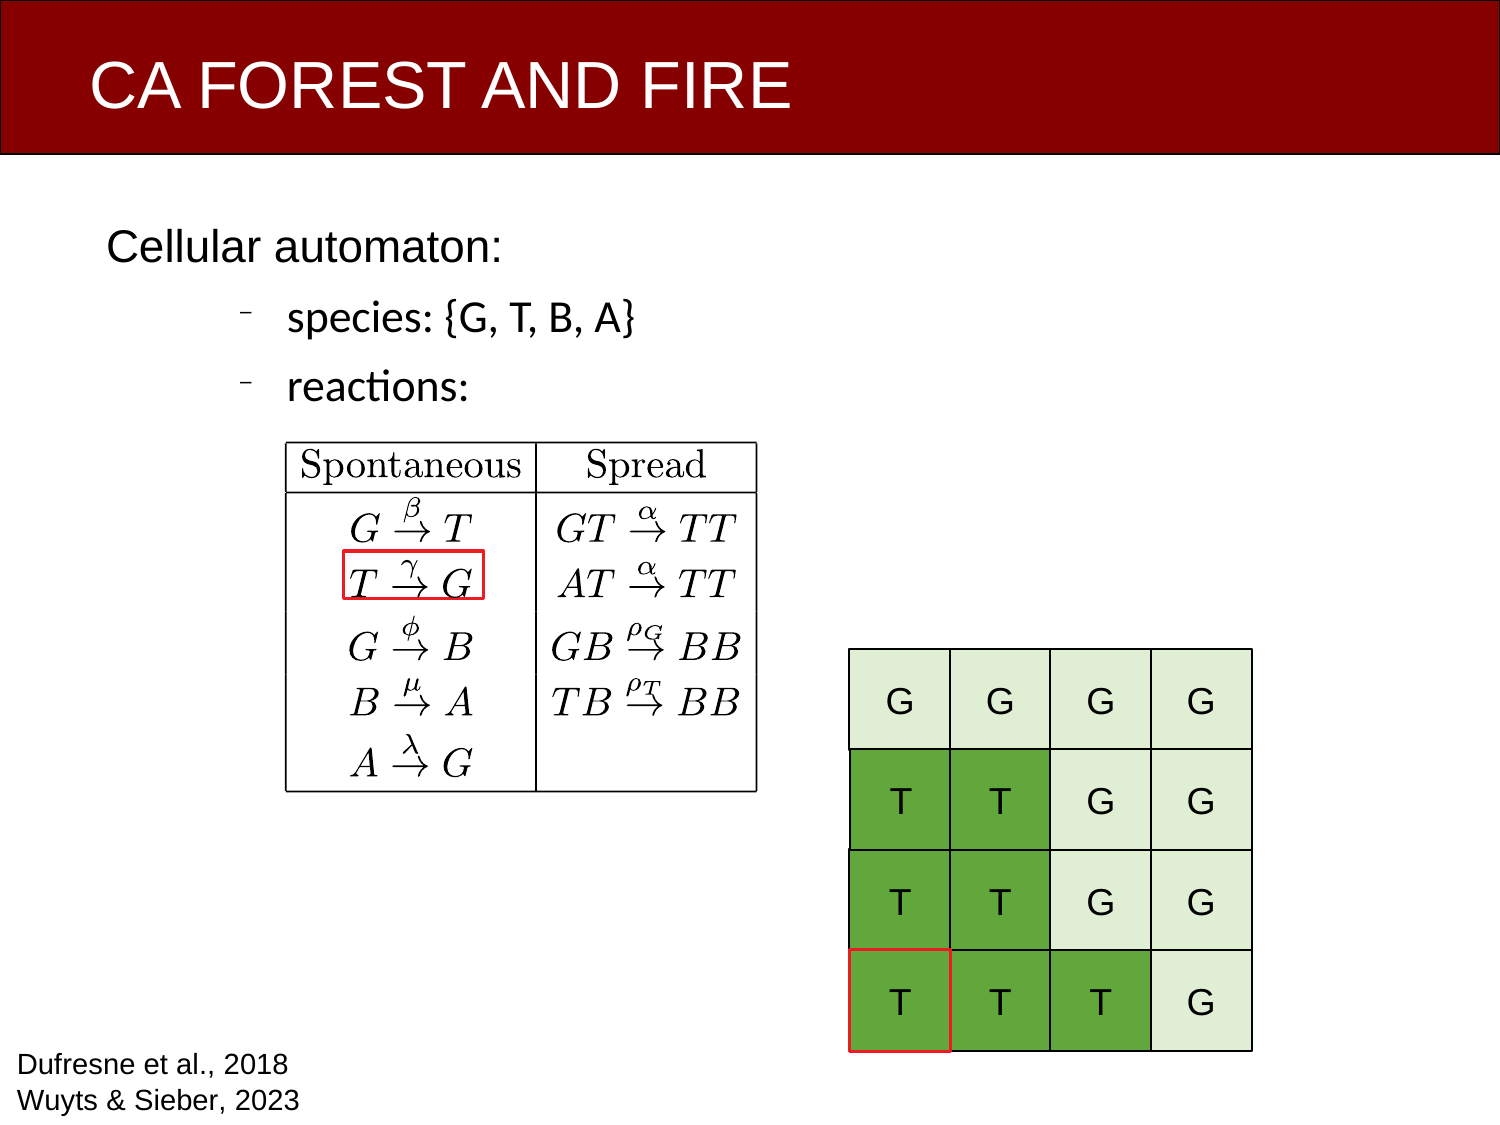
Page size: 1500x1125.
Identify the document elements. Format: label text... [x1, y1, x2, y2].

text_box T [1050, 952, 1150, 1052]
list Cellular automaton: species: {G, T, B, A} reactions: [75, 209, 1425, 952]
text_box Dufresne et al., 2018 Wuyts & Sieber, 2023 [2, 1038, 442, 1125]
text_box [0, 0, 1500, 154]
text_box T [951, 952, 1050, 1052]
text_box G [1150, 952, 1252, 1052]
title CA FOREST AND FIRE [74, 3, 1425, 160]
text_box T [849, 952, 951, 1052]
